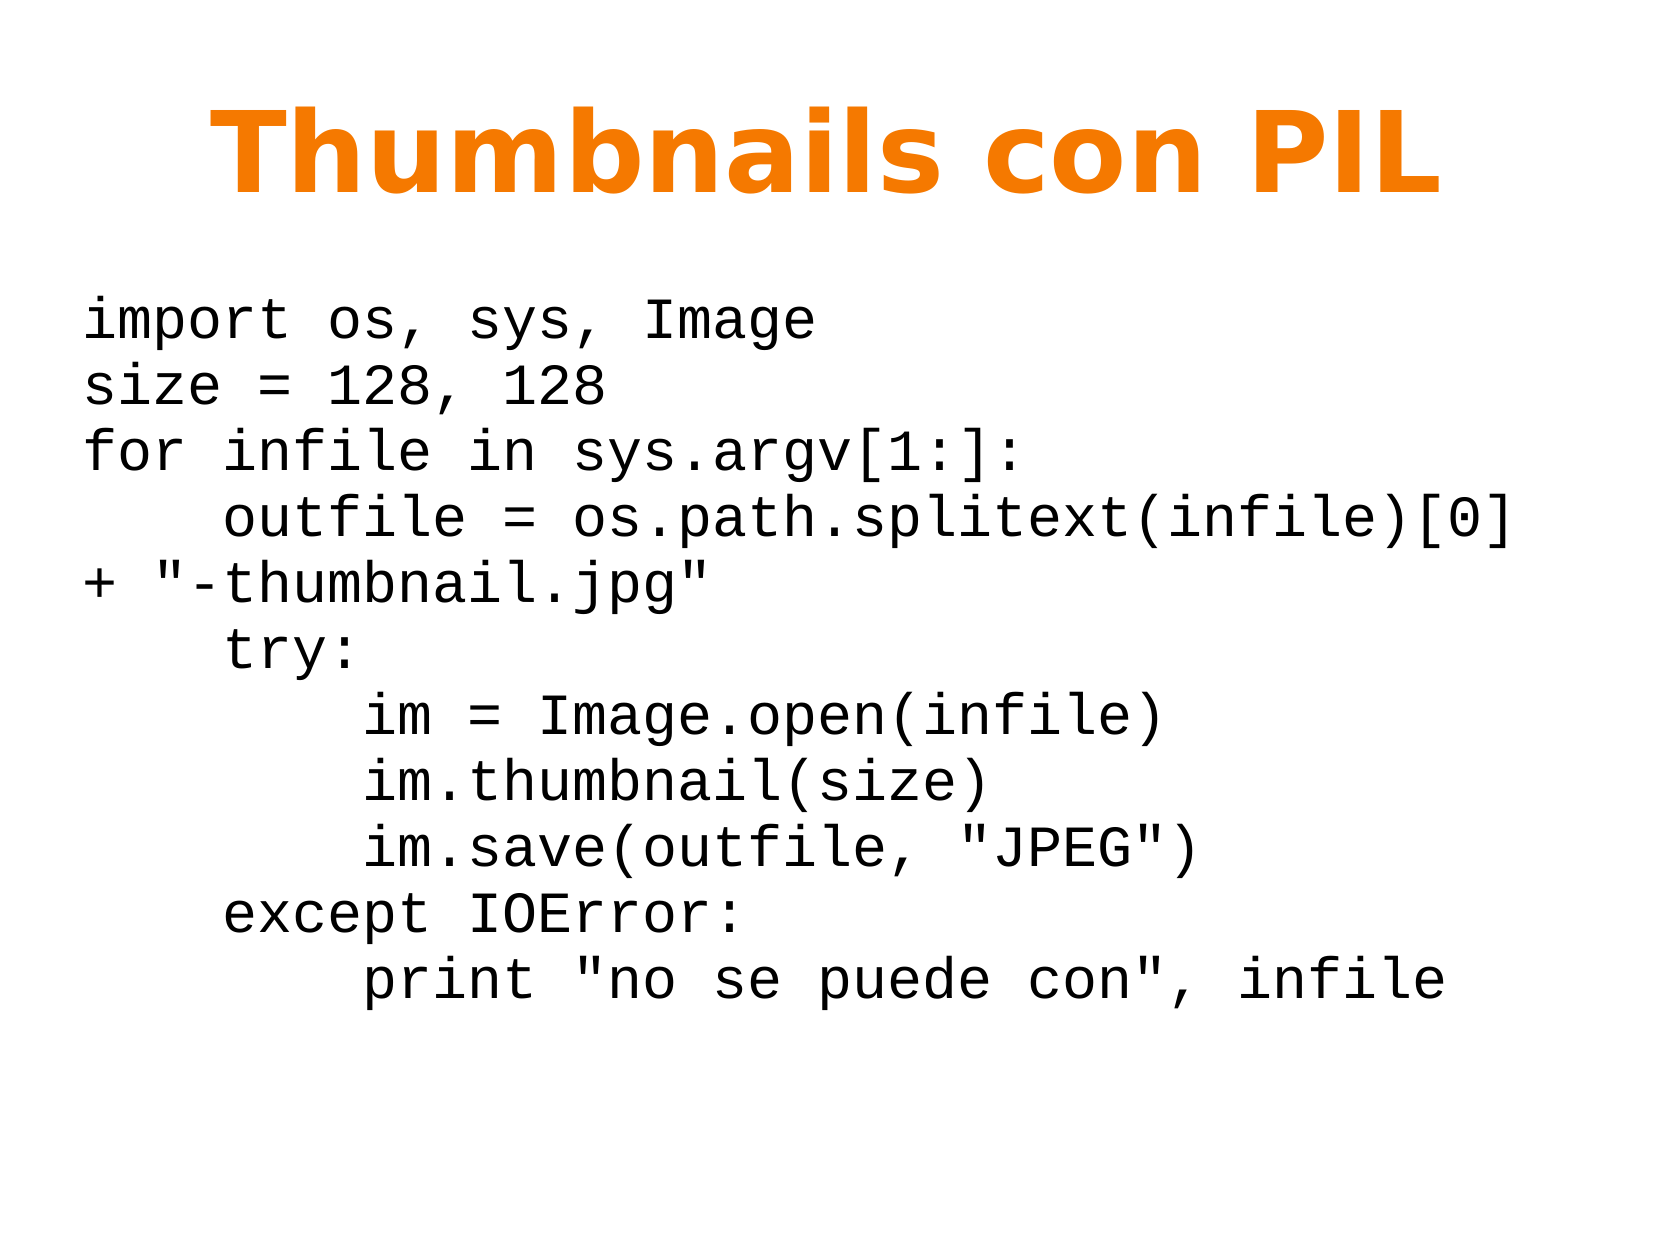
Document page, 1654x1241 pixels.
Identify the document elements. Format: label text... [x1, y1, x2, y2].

list import os, sys, Image size = 128, 128 for infile in sys.argv[1:]: outfile = os.path.splitext(infile)[0] + "-thumbnail.jpg" try: im = Image.open(infile) im.thumbnail(size) im.save(outfile, "JPEG") except IOError: print "no se puede con", infile [82, 290, 1571, 1094]
title Thumbnails con PIL [82, 56, 1571, 250]
